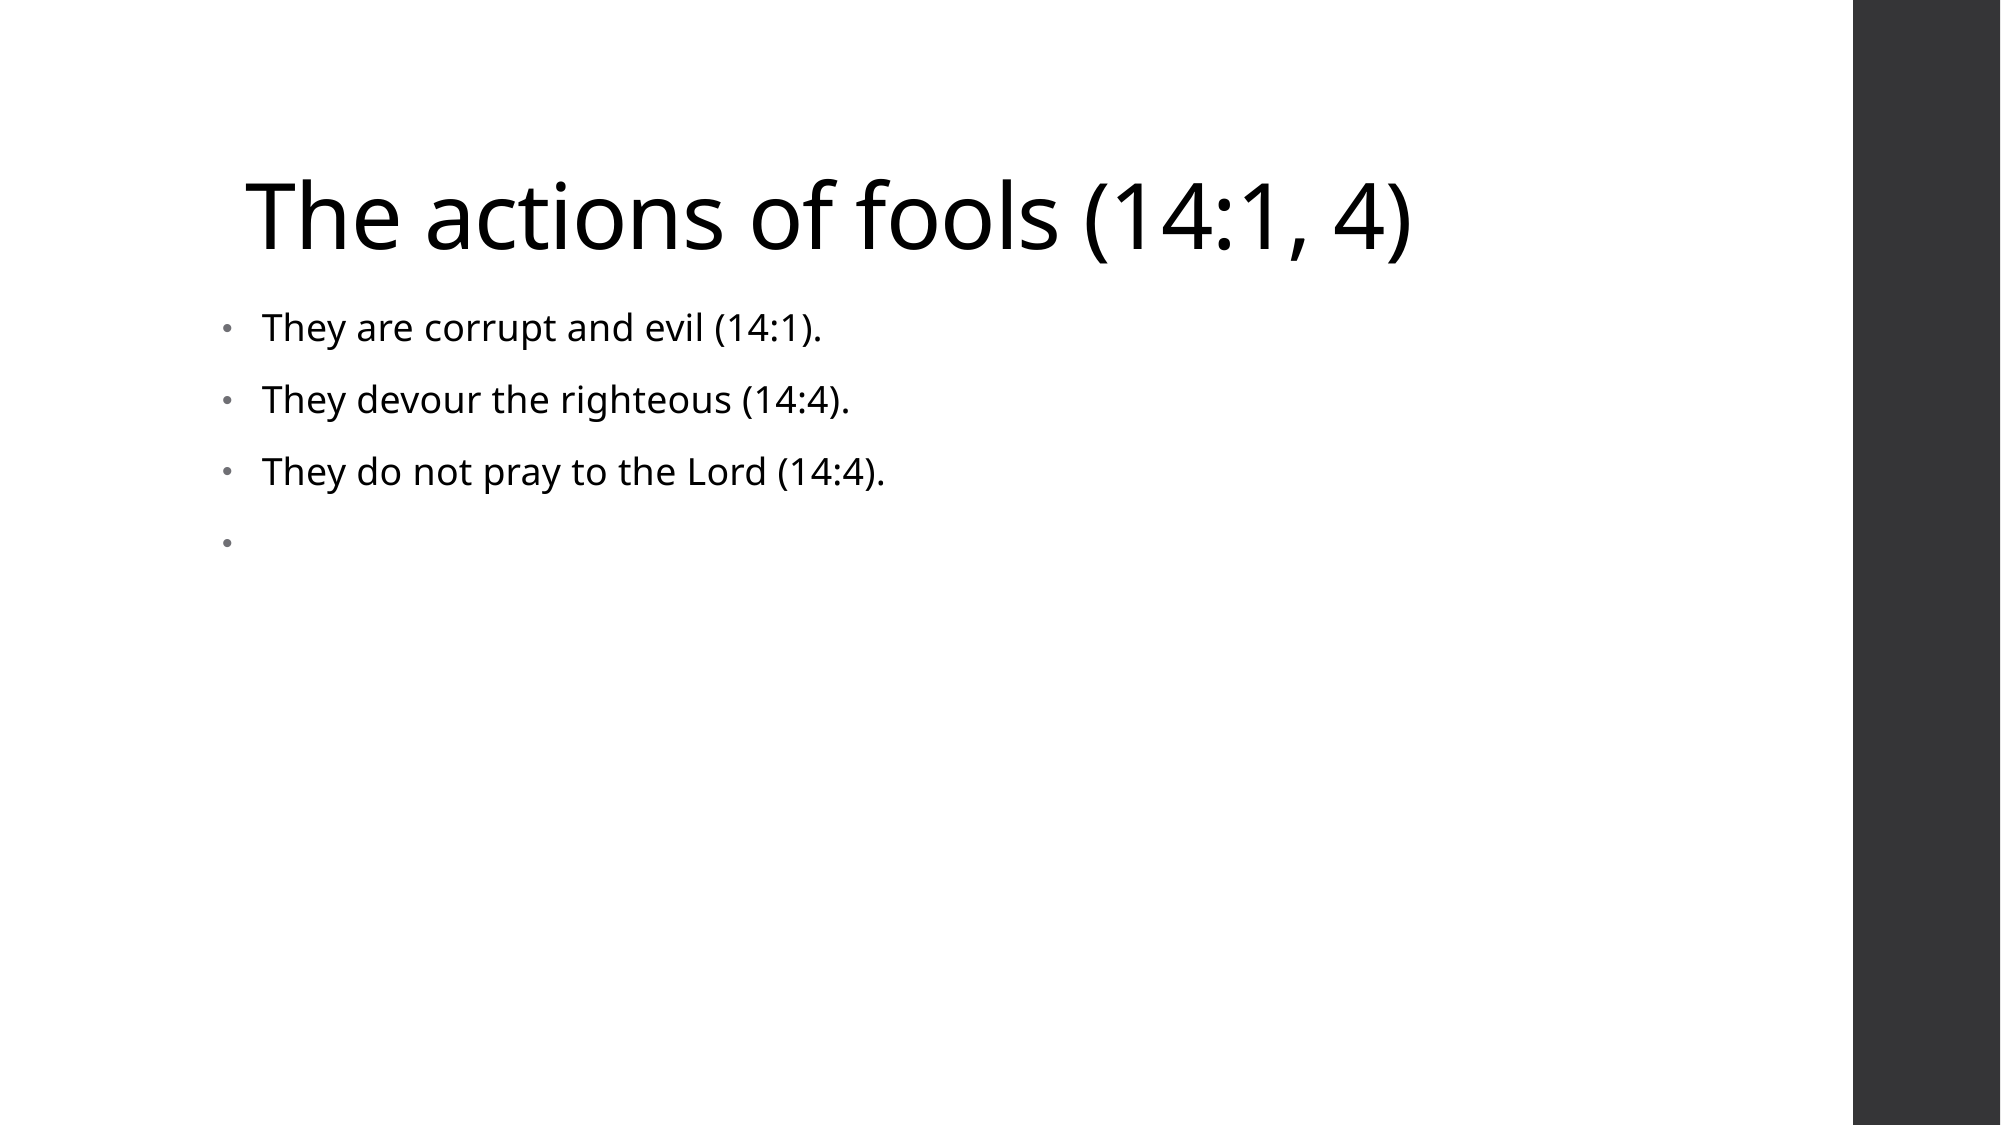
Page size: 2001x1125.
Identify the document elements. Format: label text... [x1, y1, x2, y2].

title The actions of fools (14:1, 4) [206, 60, 1797, 278]
list They are corrupt and evil (14:1). They devour the righteous (14:4). They do not pray to the Lord (14:4). [206, 299, 1617, 1014]
